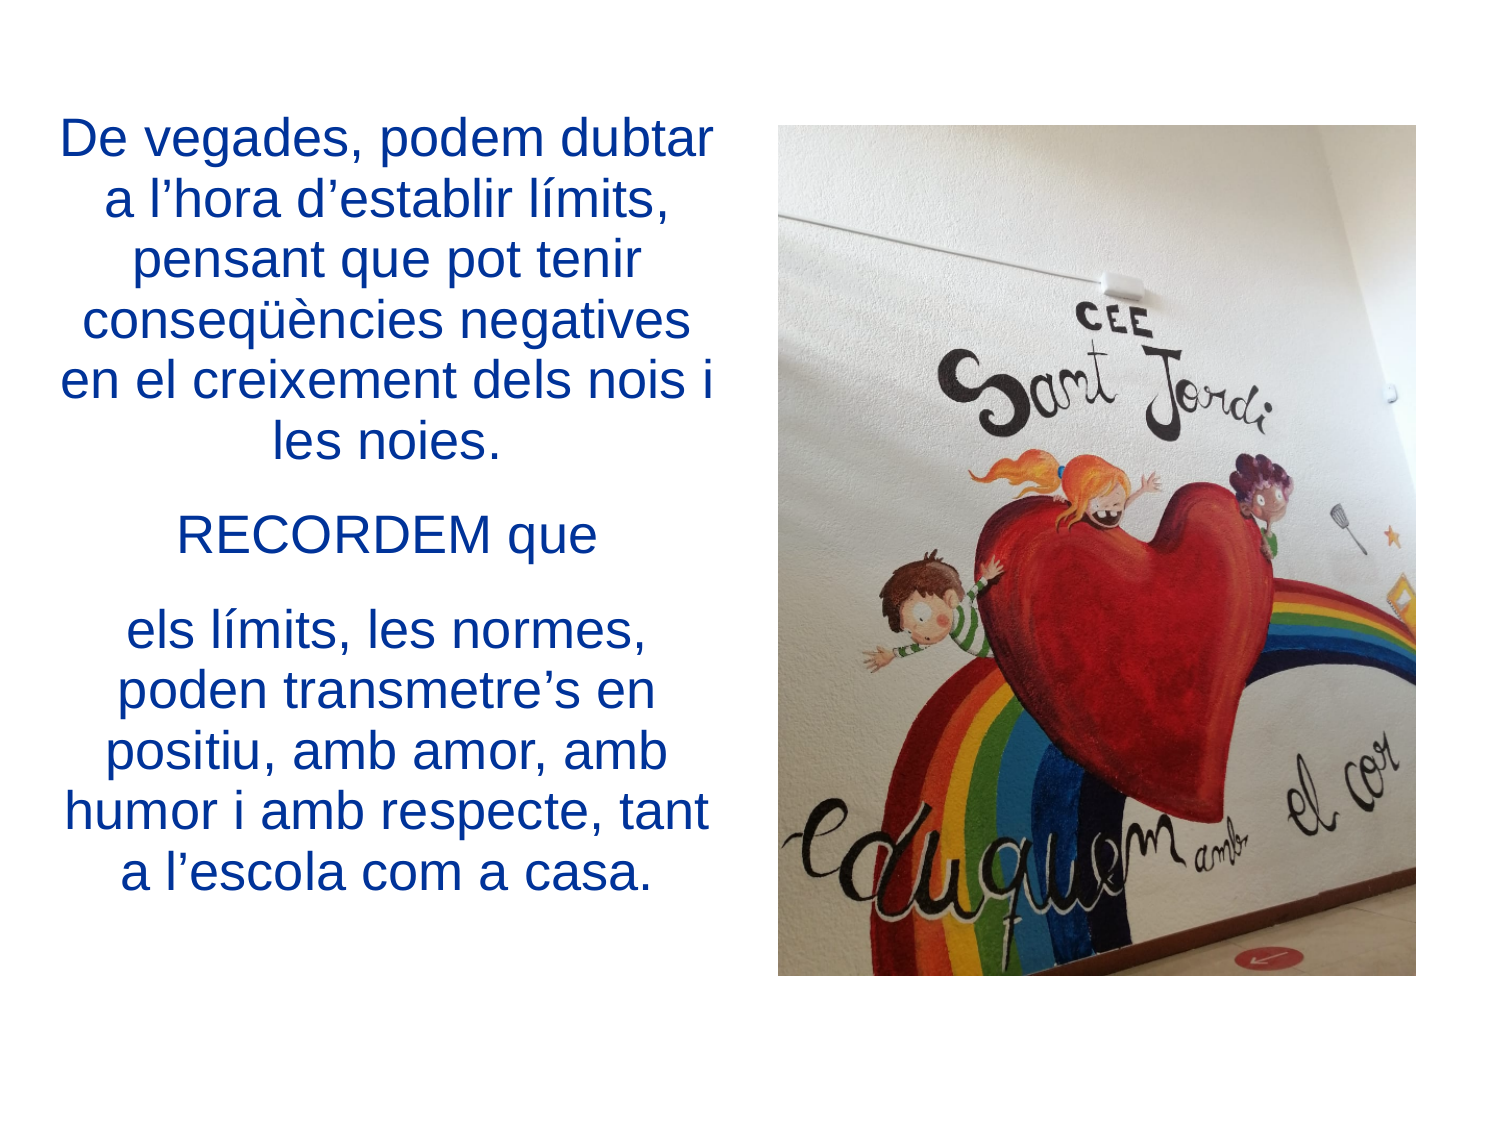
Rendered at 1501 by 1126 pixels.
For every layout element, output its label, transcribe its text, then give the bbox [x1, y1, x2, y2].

picture [778, 125, 1416, 976]
text_box De vegades, podem dubtar a l’hora d’establir límits, pensant que pot tenir conseqüències negatives en el creixement dels nois i les noies. RECORDEM que els límits, les normes, poden transmetre’s en positiu, amb amor, amb humor i amb respecte, tant a l’escola com a casa. [37, 100, 738, 963]
